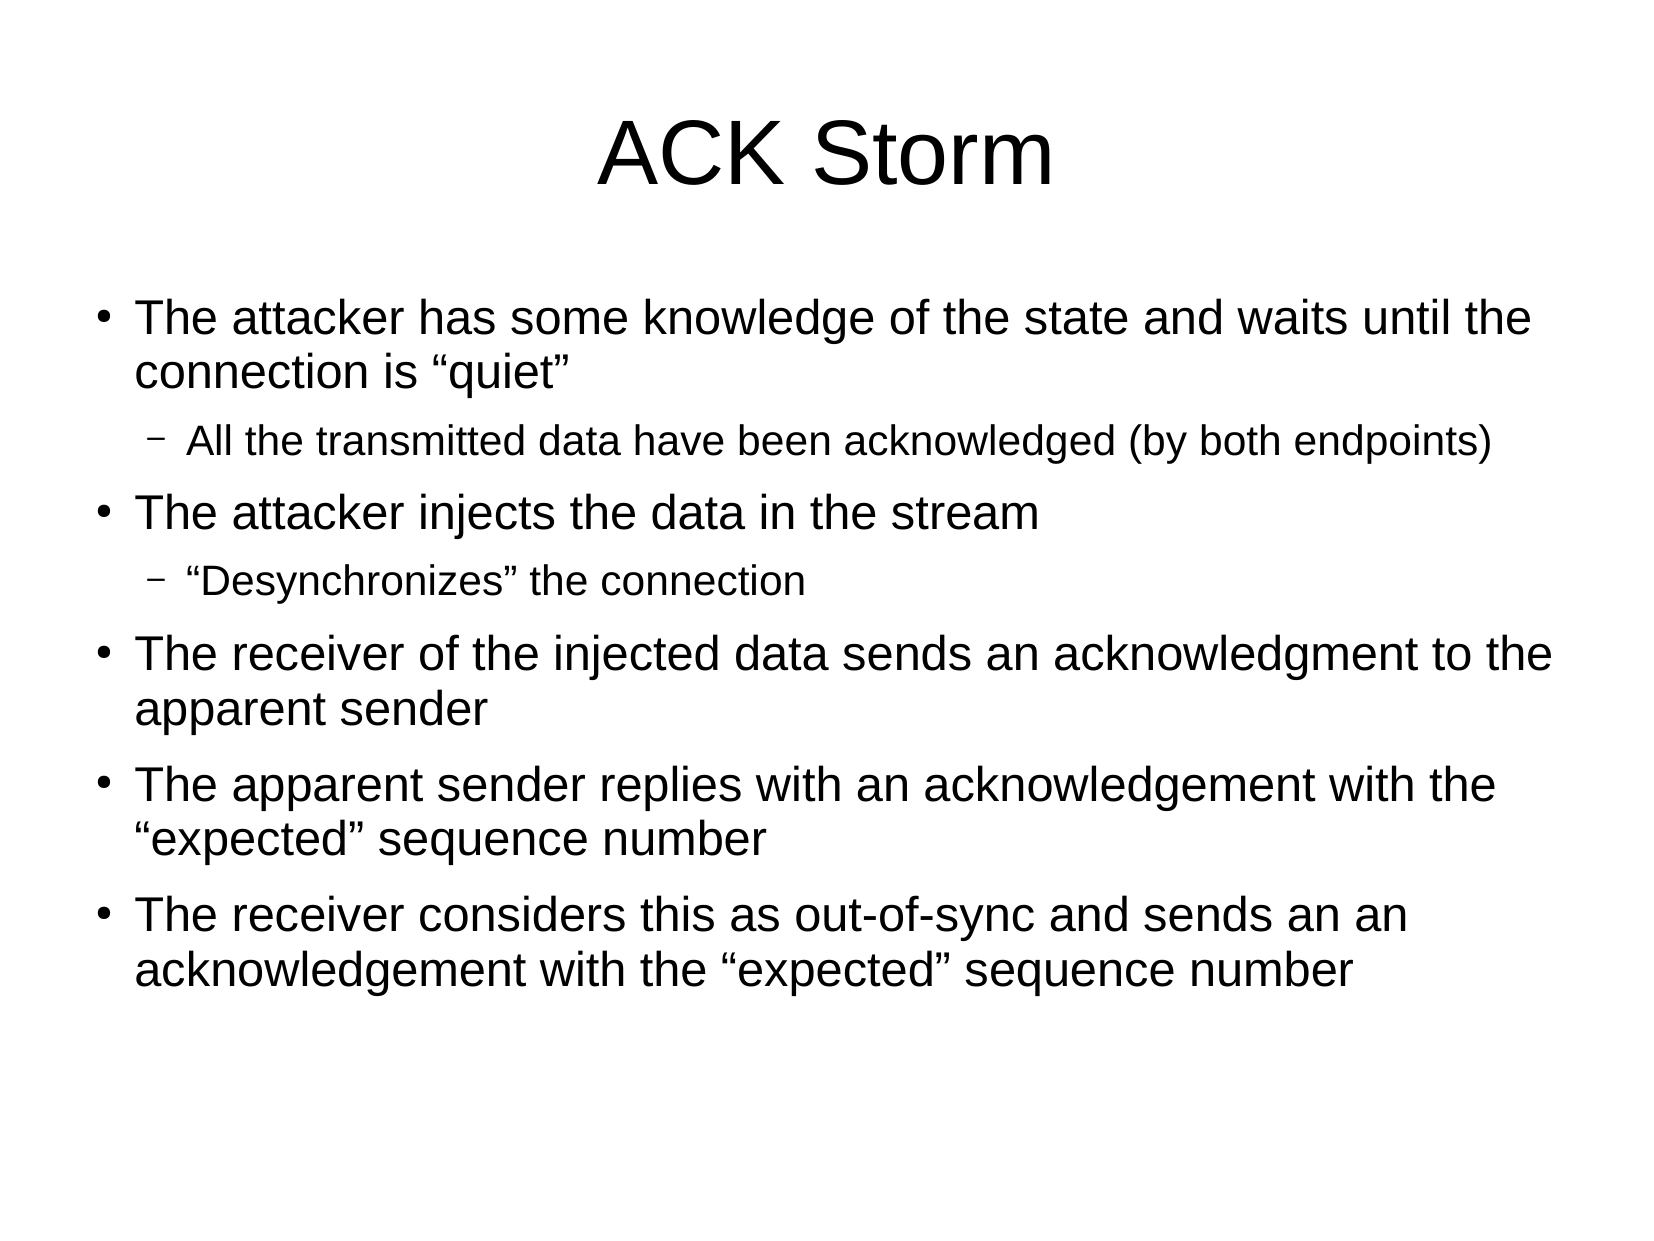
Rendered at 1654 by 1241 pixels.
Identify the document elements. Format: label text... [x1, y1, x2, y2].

list The attacker has some knowledge of the state and waits until the connection is “quiet” All the transmitted data have been acknowledged (by both endpoints) The attacker injects the data in the stream “Desynchronizes” the connection The receiver of the injected data sends an acknowledgment to the apparent sender The apparent sender replies with an acknowledgement with the “expected” sequence number The receiver considers this as out-of-sync and sends an an acknowledgement with the “expected” sequence number [82, 290, 1571, 1010]
title ACK Storm [82, 49, 1571, 257]
